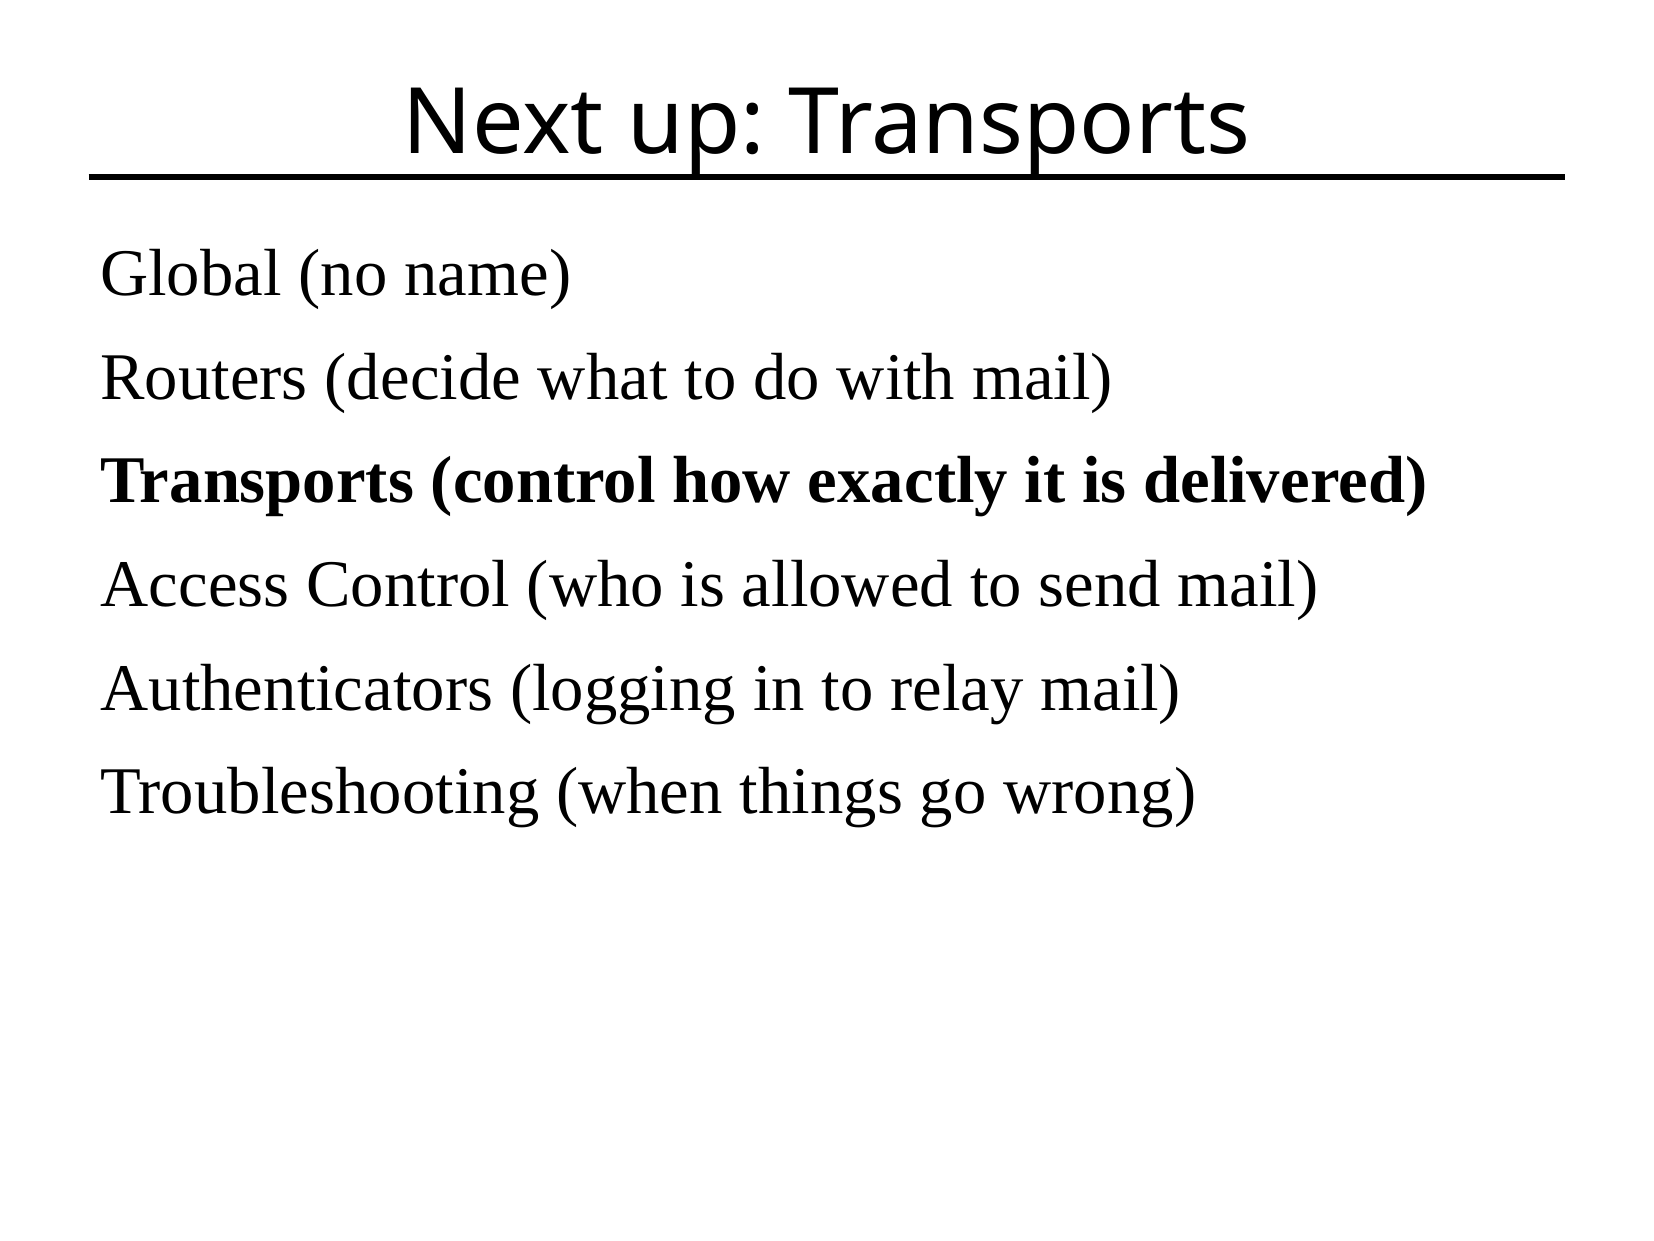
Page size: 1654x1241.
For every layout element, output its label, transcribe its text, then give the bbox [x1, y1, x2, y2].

title Next up: Transports [82, 29, 1571, 207]
list Global (no name) Routers (decide what to do with mail) Transports (control how exactly it is delivered) Access Control (who is allowed to send mail) Authenticators (logging in to relay mail) Troubleshooting (when things go wrong) [82, 236, 1571, 1123]
